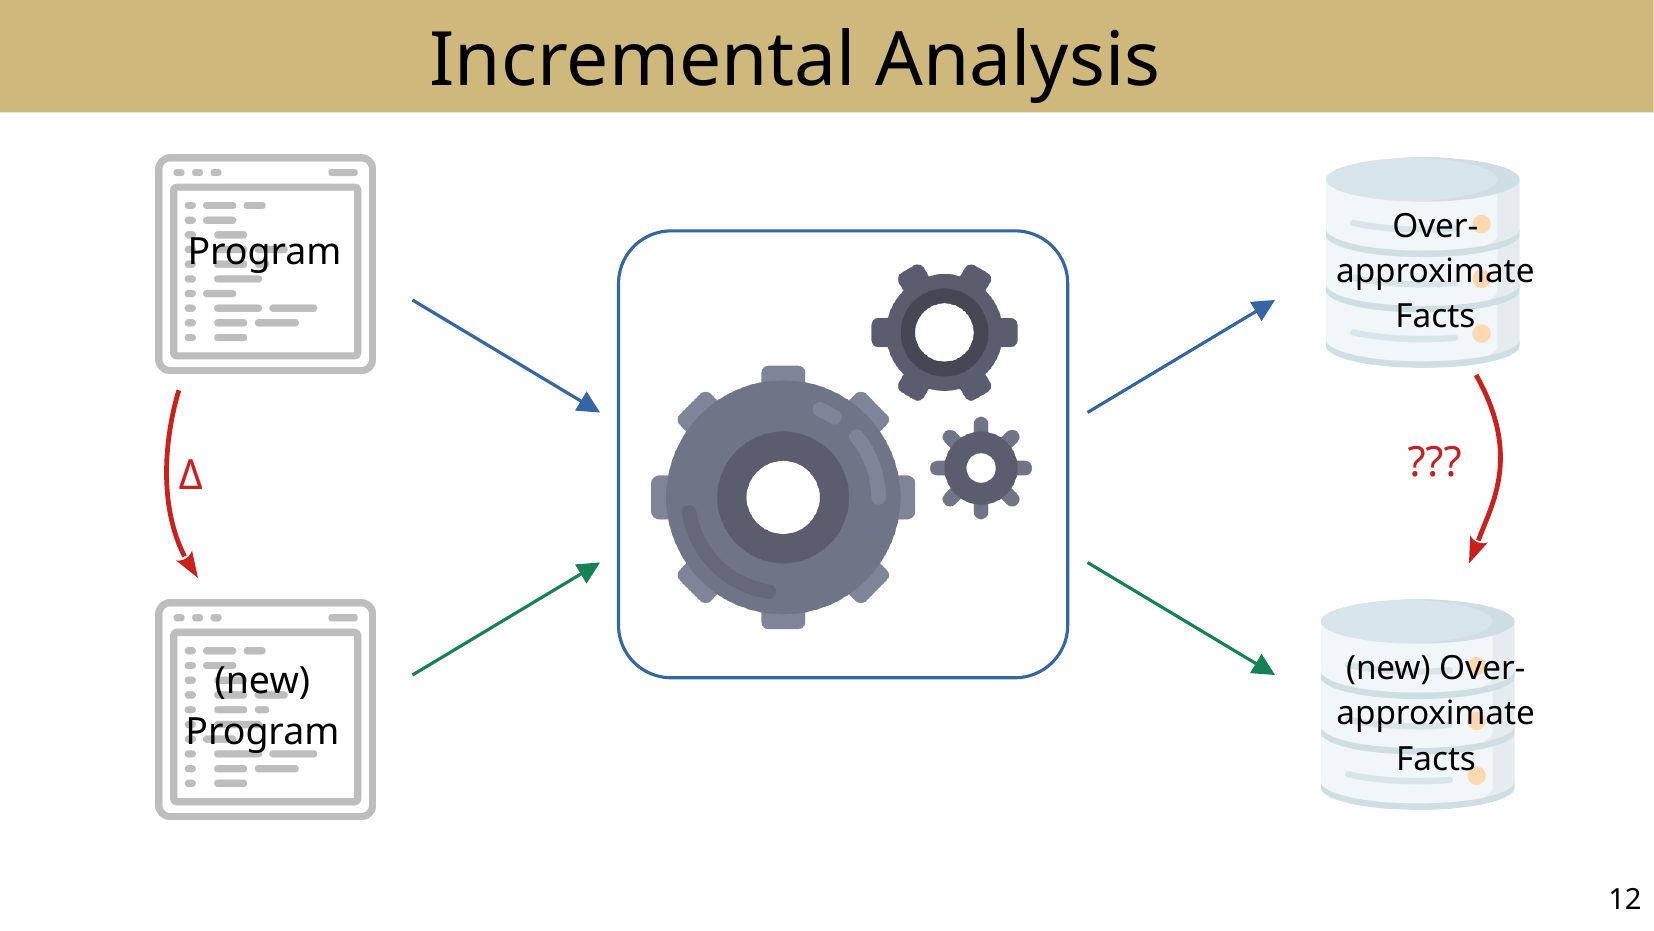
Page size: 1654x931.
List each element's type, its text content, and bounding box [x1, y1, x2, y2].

text_box ??? [1407, 432, 1520, 540]
picture [1317, 157, 1528, 368]
picture [1312, 600, 1523, 810]
title Incremental Analysis [0, 0, 1576, 113]
text_box (new) Program [185, 653, 350, 750]
picture [155, 600, 376, 820]
picture [155, 154, 376, 374]
text_box Program [187, 225, 352, 274]
text_box Δ [178, 444, 214, 499]
text_box Over- approximate Facts [1335, 201, 1569, 332]
picture [651, 256, 1032, 637]
text_box (new) Over- approximate Facts [1336, 643, 1570, 774]
